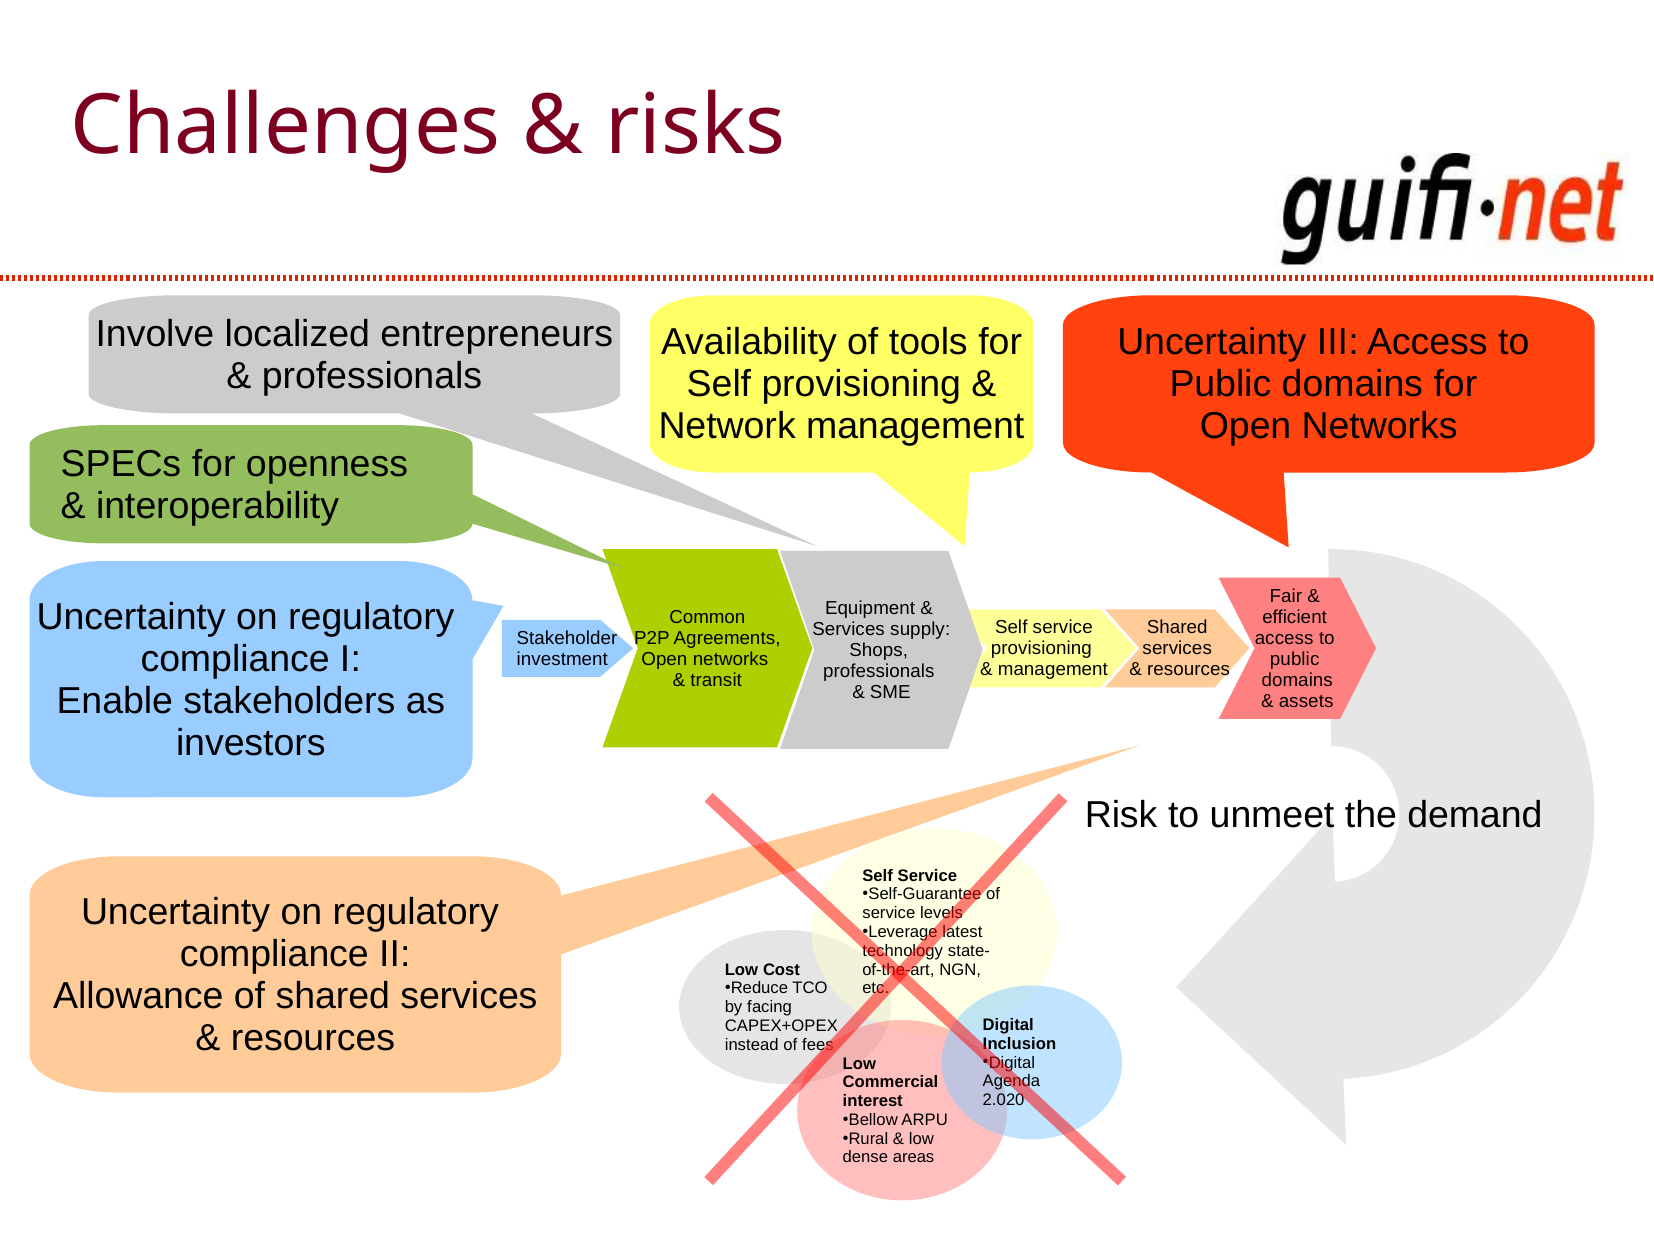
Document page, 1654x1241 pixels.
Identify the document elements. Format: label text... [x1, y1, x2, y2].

text_box Stakeholder investment [501, 619, 634, 677]
text_box SPECs for openness & interoperability [29, 425, 624, 569]
text_box Availability of tools for Self provisioning & Network management [649, 295, 1034, 547]
text_box Common P2P Agreements, Open networks & transit [602, 549, 813, 748]
text_box Digital Inclusion Digital Agenda 2.020 [941, 985, 1123, 1140]
text_box Low Cost Reduce TCO by facing CAPEX+OPEX instead of fees [679, 930, 874, 1084]
text_box Uncertainty III: Access to Public domains for Open Networks [1062, 295, 1595, 548]
text_box Self service provisioning & management [969, 609, 1136, 688]
text_box Involve localized entrepreneurs & professionals [88, 295, 818, 547]
text_box Uncertainty on regulatory compliance II: Allowance of shared services & resources [29, 745, 1141, 1093]
picture [1275, 153, 1630, 266]
text_box Low Commercial interest Bellow ARPU Rural & low dense areas [797, 1020, 1003, 1201]
text_box Equipment & Services supply: Shops, professionals & SME [780, 550, 983, 749]
text_box Shared services & resources [1105, 609, 1250, 688]
text_box Fair & efficient access to public domains & assets [1218, 577, 1377, 719]
text_box Uncertainty on regulatory compliance I: Enable stakeholders as investors [29, 561, 504, 798]
title Challenges & risks [70, 25, 1270, 218]
text_box Risk to unmeet the demand [1176, 549, 1595, 1145]
text_box Self Service Self-Guarantee of service levels Leverage latest technology state-of-the-art, NGN, etc. [811, 828, 1058, 1029]
